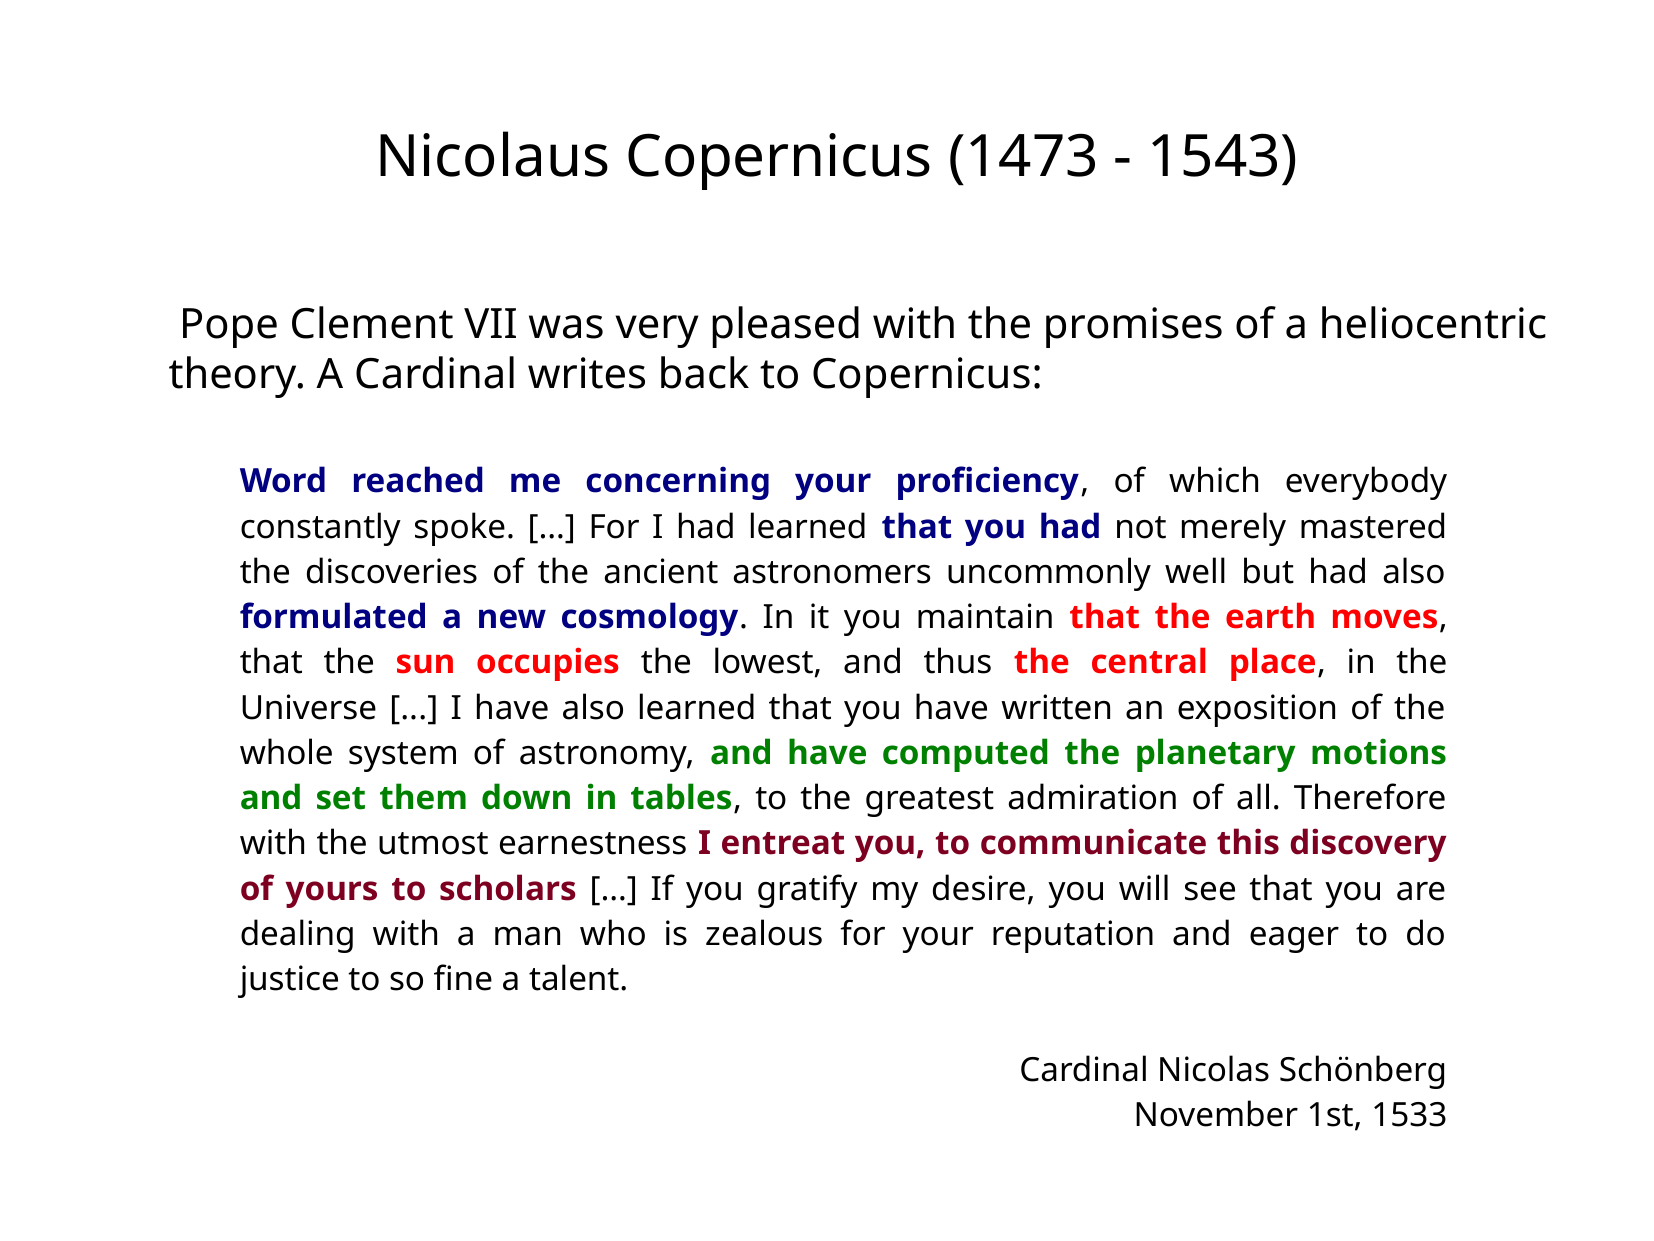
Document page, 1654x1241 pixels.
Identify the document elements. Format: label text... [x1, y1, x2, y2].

text_box Word reached me concerning your proficiency, of which everybody constantly spoke. […] For I had learned that you had not merely mastered the discoveries of the ancient astronomers uncommonly well but had also formulated a new cosmology. In it you maintain that the earth moves, that the sun occupies the lowest, and thus the central place, in the Universe [...] I have also learned that you have written an exposition of the whole system of astronomy, and have computed the planetary motions and set them down in tables, to the greatest admiration of all. Therefore with the utmost earnestness I entreat you, to communicate this discovery of yours to scholars […] If you gratify my desire, you will see that you are dealing with a man who is zealous for your reputation and eager to do justice to so fine a talent. Cardinal Nicolas Schönberg November 1st, 1533 [225, 450, 1463, 1163]
title Nicolaus Copernicus (1473 - 1543) [82, 49, 1571, 257]
list Pope Clement VII was very pleased with the promises of a heliocentric theory. A Cardinal writes back to Copernicus: [82, 289, 1571, 563]
